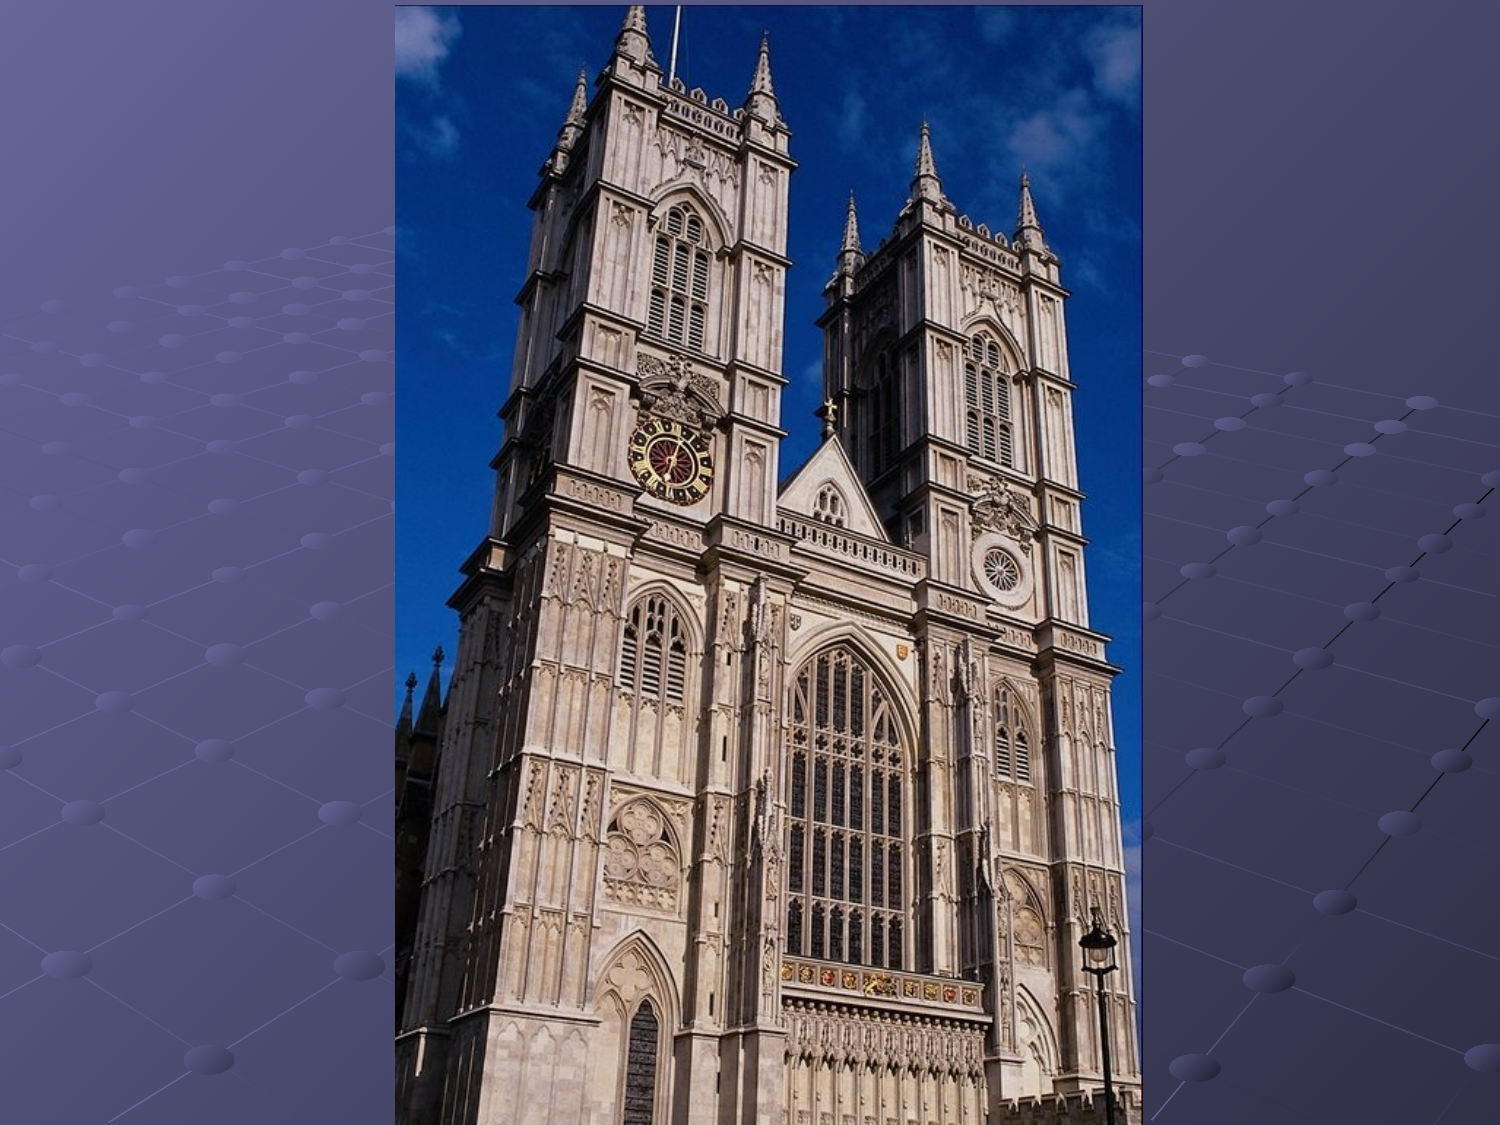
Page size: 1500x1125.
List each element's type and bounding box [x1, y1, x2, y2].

picture [395, 5, 1143, 1125]
